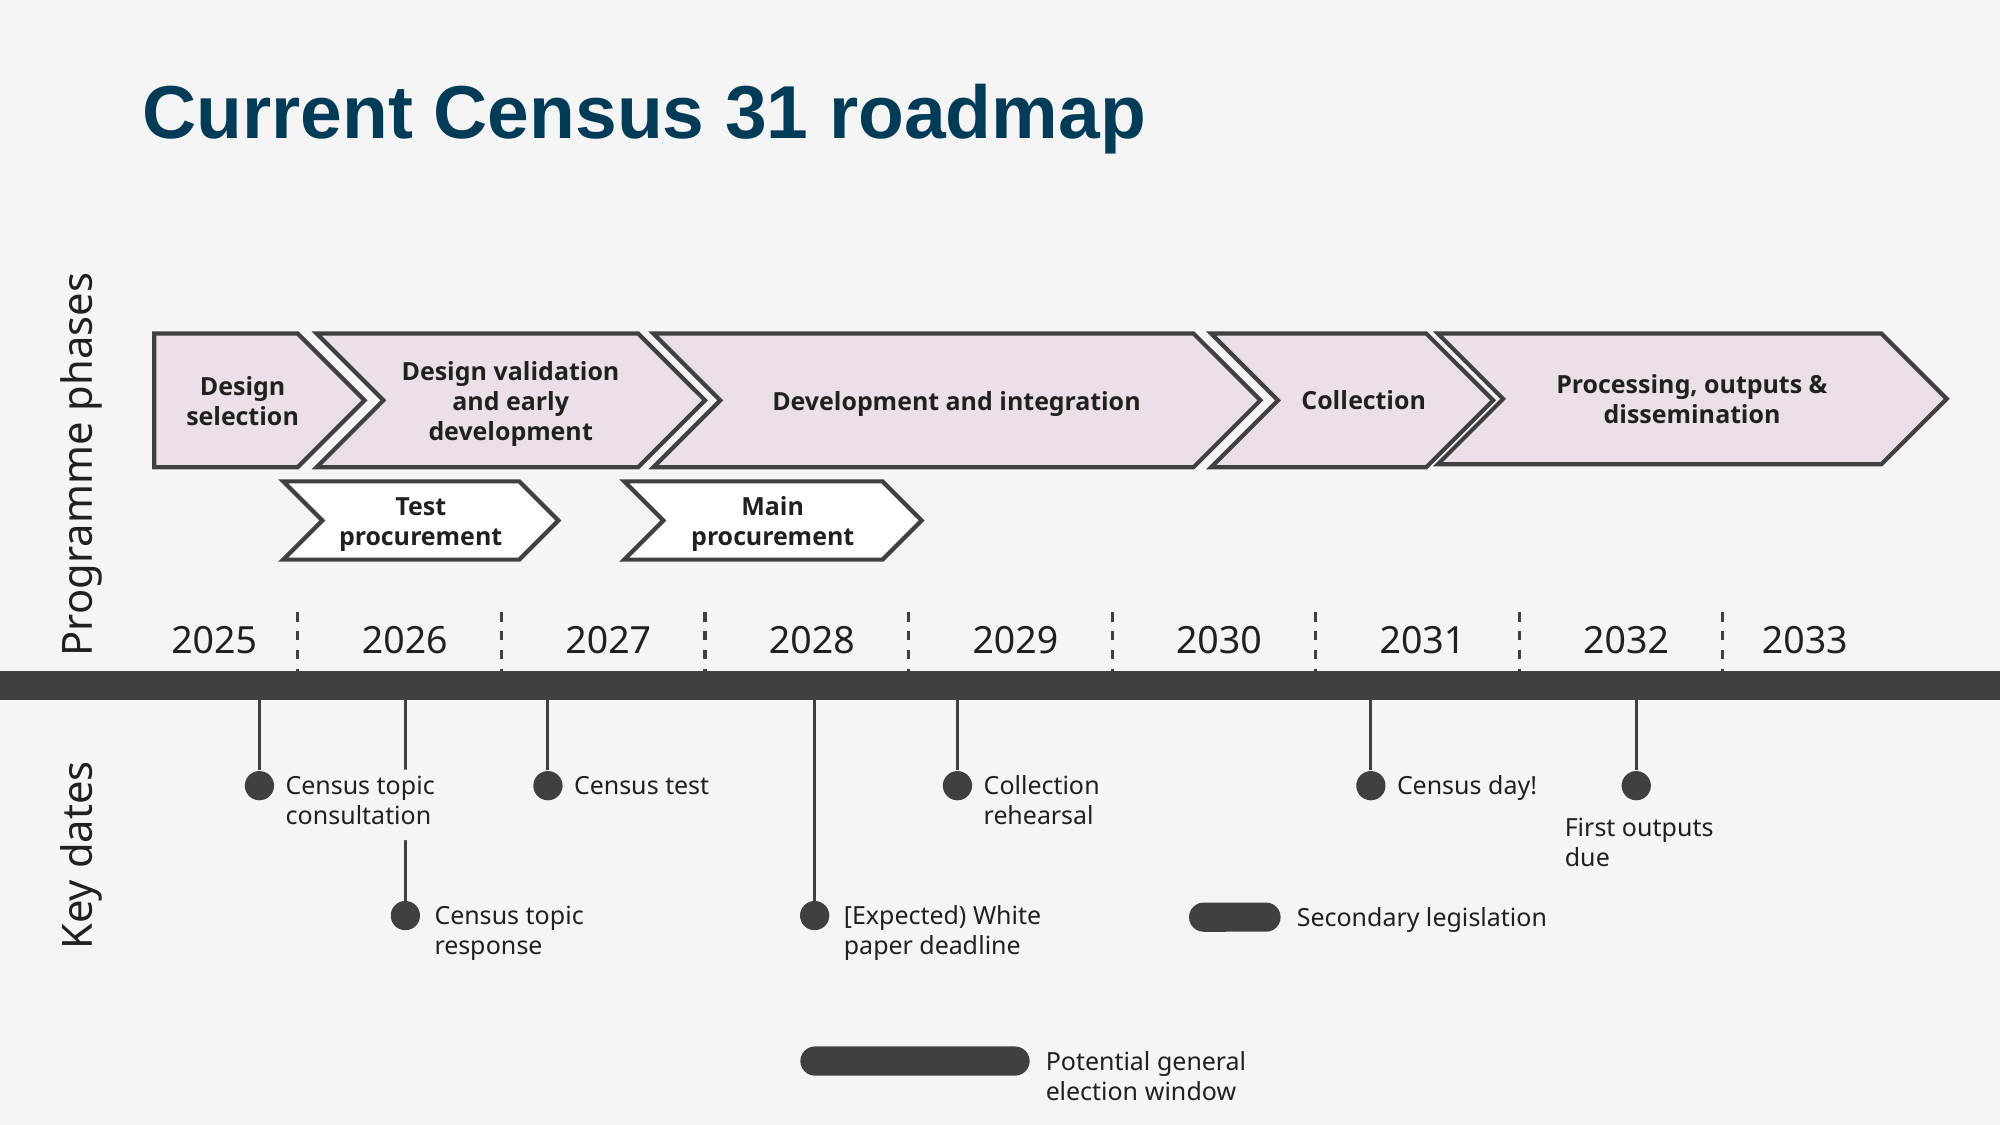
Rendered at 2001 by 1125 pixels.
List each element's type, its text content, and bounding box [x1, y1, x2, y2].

text_box [1621, 771, 1651, 801]
text_box Secondary legislation [1296, 901, 1558, 973]
text_box Key dates [50, 728, 112, 950]
text_box Potential general election window [1045, 1045, 1267, 1117]
text_box 2028 [743, 612, 870, 674]
text_box 2031 [1354, 612, 1481, 674]
text_box [533, 771, 563, 801]
text_box [Expected) White paper deadline [843, 899, 1065, 1031]
text_box Collection rehearsal [983, 769, 1205, 841]
text_box [800, 901, 830, 931]
text_box [244, 771, 275, 801]
text_box 2025 [145, 612, 272, 674]
text_box Processing, outputs & dissemination [1437, 333, 1947, 465]
text_box 2030 [1150, 612, 1277, 674]
text_box [1211, 333, 1494, 468]
text_box [0, 671, 2000, 700]
text_box [800, 1046, 1030, 1076]
text_box Design selection [154, 333, 365, 468]
text_box Test procurement [283, 481, 559, 560]
text_box Collection [1301, 387, 1436, 417]
text_box [1356, 771, 1386, 801]
text_box First outputs due [1564, 811, 1737, 882]
text_box Design validation and early development [316, 333, 706, 468]
text_box Programme phases [50, 268, 112, 657]
text_box [390, 901, 420, 931]
text_box Development and integration [653, 333, 1261, 468]
title Current Census 31 roadmap [142, 70, 1740, 157]
text_box 2032 [1557, 612, 1684, 674]
text_box Census test [574, 769, 795, 841]
text_box Census day! [1397, 769, 1618, 841]
text_box Census topic consultation [285, 769, 507, 841]
text_box 2026 [336, 612, 463, 674]
text_box [942, 771, 973, 801]
text_box Census topic response [434, 899, 656, 970]
text_box 2033 [1736, 612, 1863, 674]
text_box [1189, 902, 1281, 932]
text_box 2029 [947, 612, 1074, 674]
text_box Main procurement [624, 481, 922, 560]
text_box 2027 [539, 612, 666, 674]
